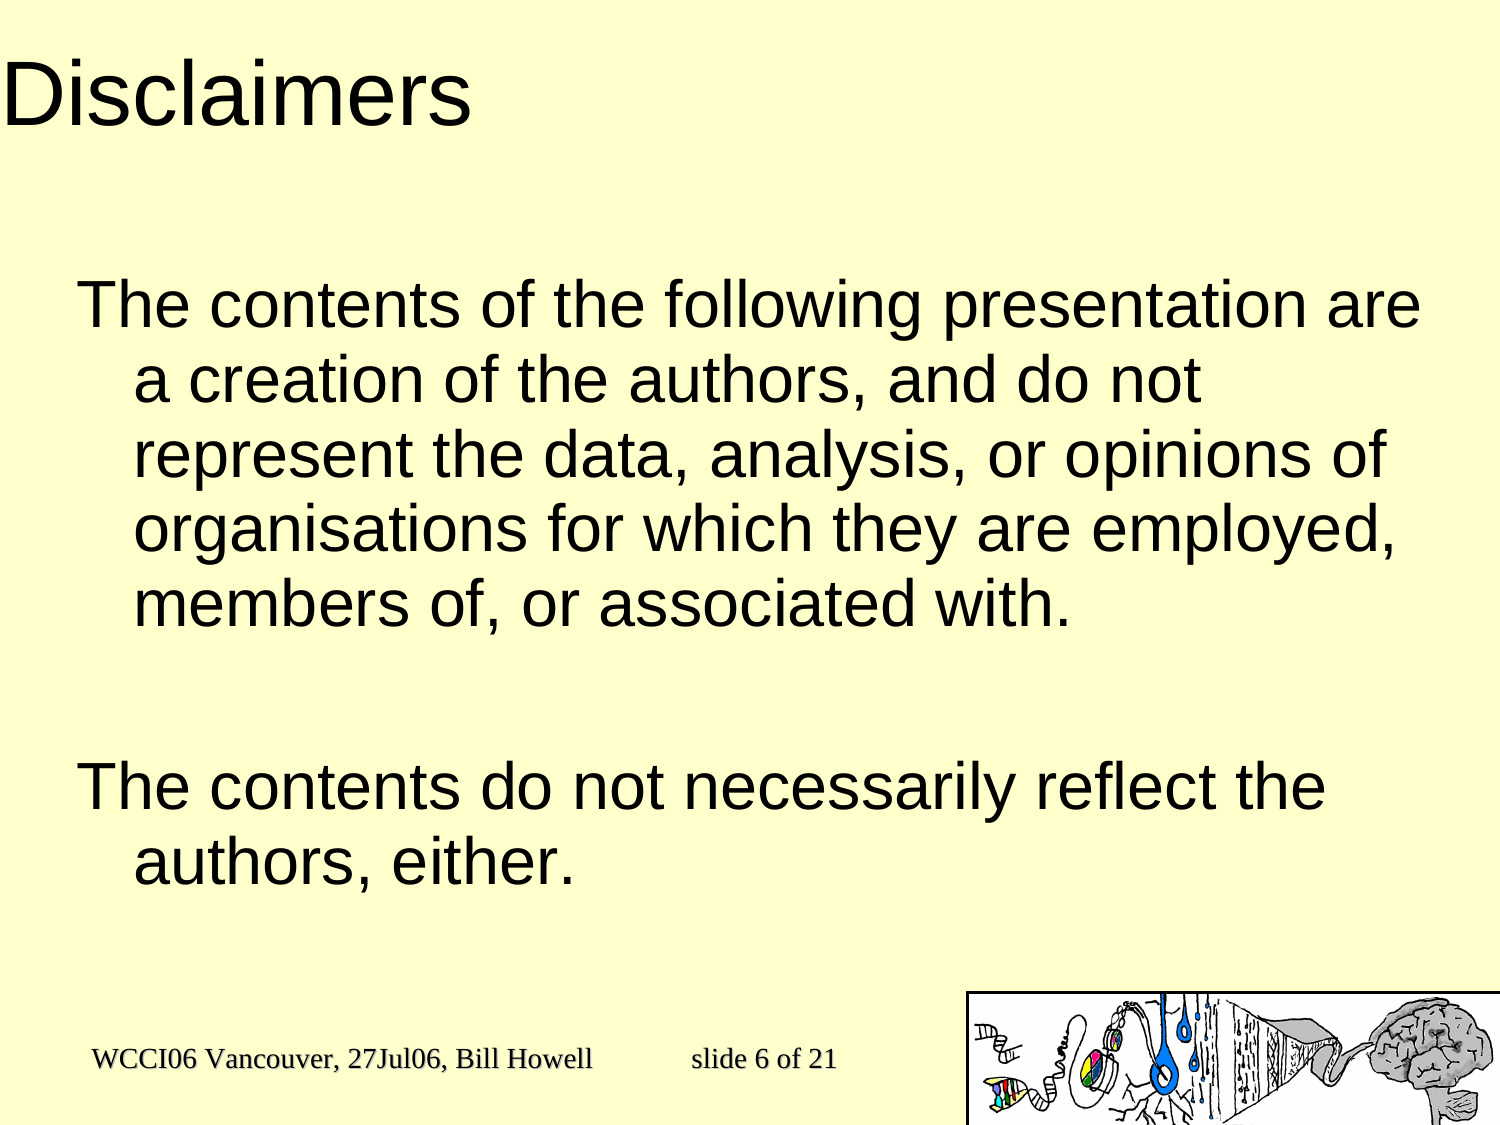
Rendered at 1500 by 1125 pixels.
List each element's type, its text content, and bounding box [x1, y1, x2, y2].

list The contents of the following presentation are a creation of the authors, and do not represent the data, analysis, or opinions of organisations for which they are employed, members of, or associated with. The contents do not necessarily reflect the authors, either. [76, 267, 1427, 995]
title Disclaimers [0, 7, 1500, 181]
picture [969, 994, 1500, 1125]
